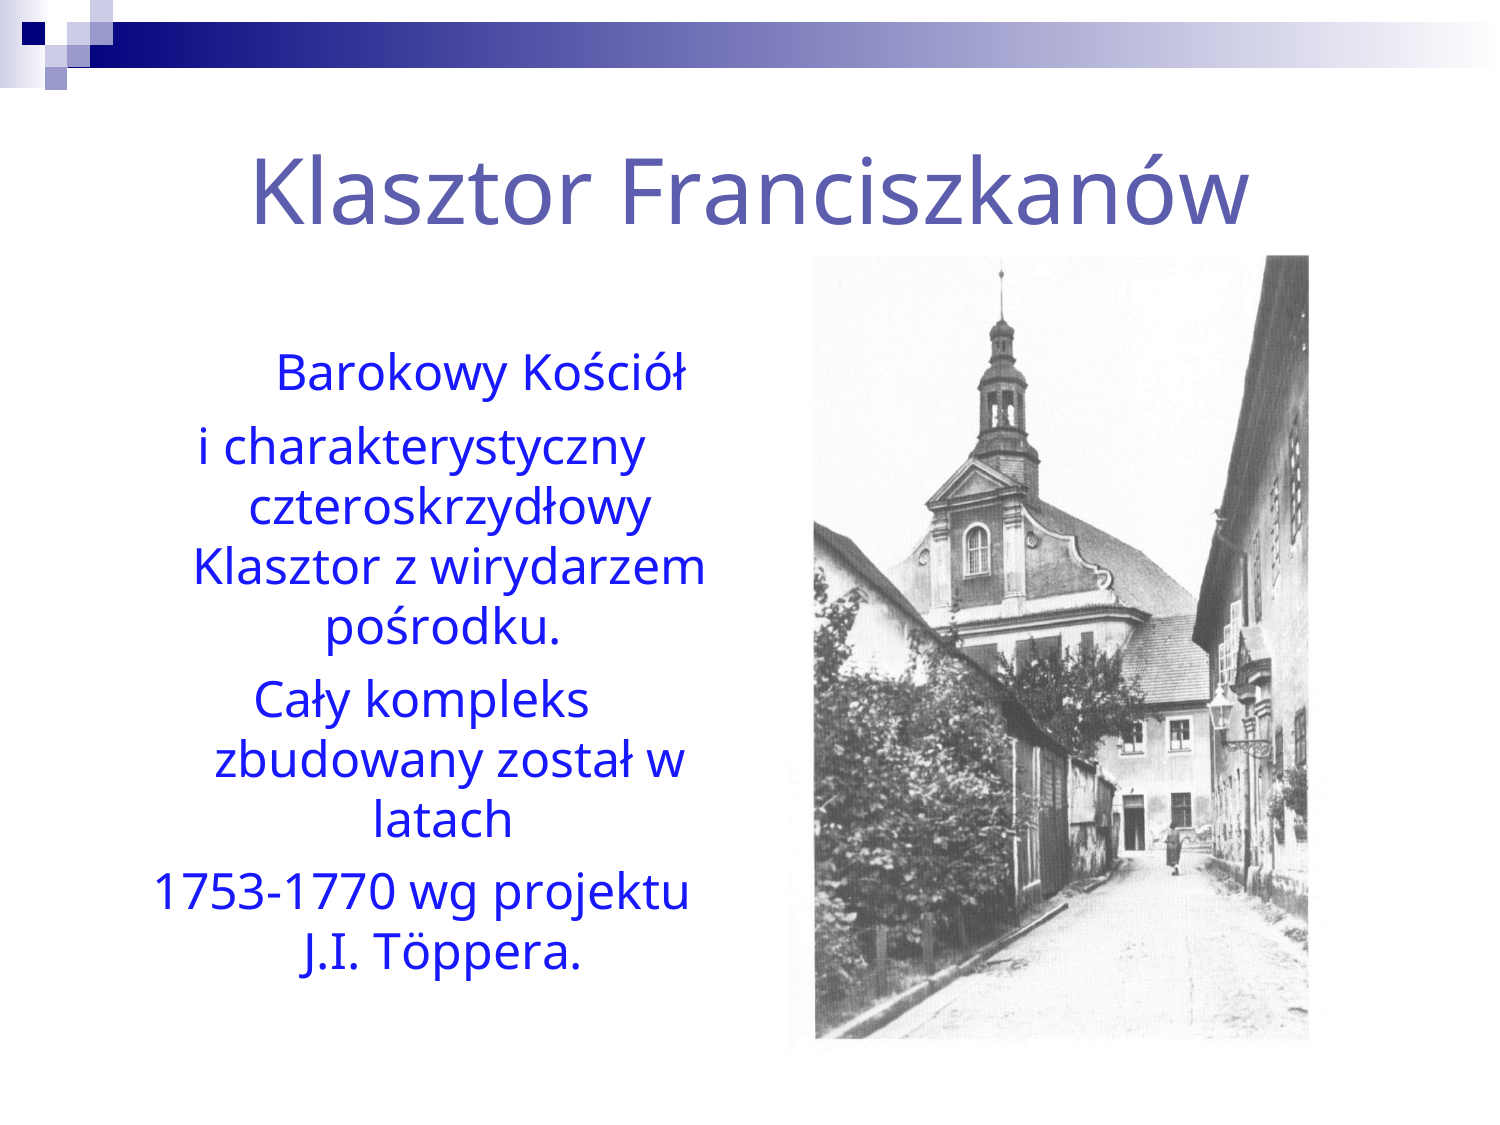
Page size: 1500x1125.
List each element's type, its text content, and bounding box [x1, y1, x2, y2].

title Klasztor Franciszkanów [75, 75, 1426, 300]
picture [787, 249, 1326, 1068]
list Barokowy Kościół i charakterystyczny czteroskrzydłowy Klasztor z wirydarzem pośrodku. Cały kompleks zbudowany został w latach 1753-1770 wg projektu J.I. Töppera. [50, 324, 738, 1013]
